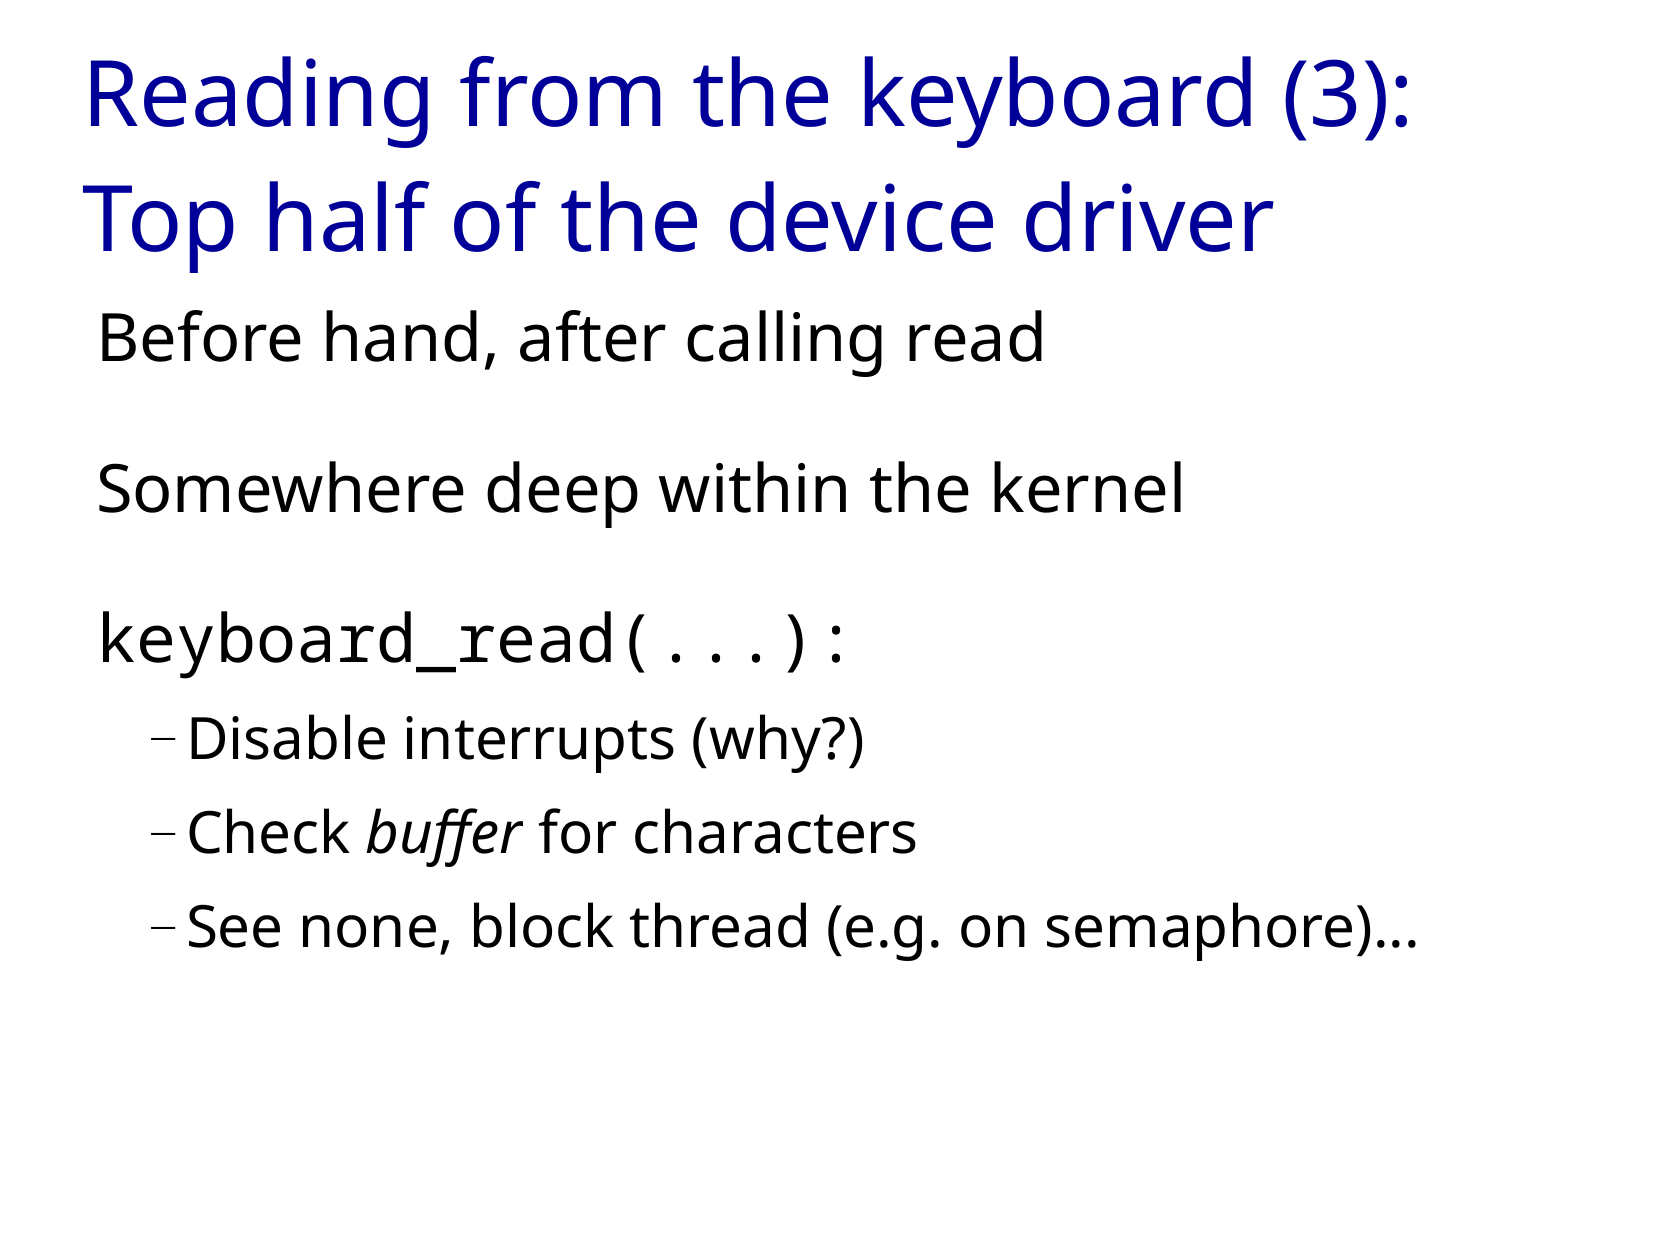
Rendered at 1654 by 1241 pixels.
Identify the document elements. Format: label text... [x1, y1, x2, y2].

list Before hand, after calling read Somewhere deep within the kernel keyboard_read(...): Disable interrupts (why?) Check buffer for characters See none, block thread (e.g. on semaphore)... [60, 290, 1571, 1096]
title Reading from the keyboard (3): Top half of the device driver [82, 49, 1571, 257]
